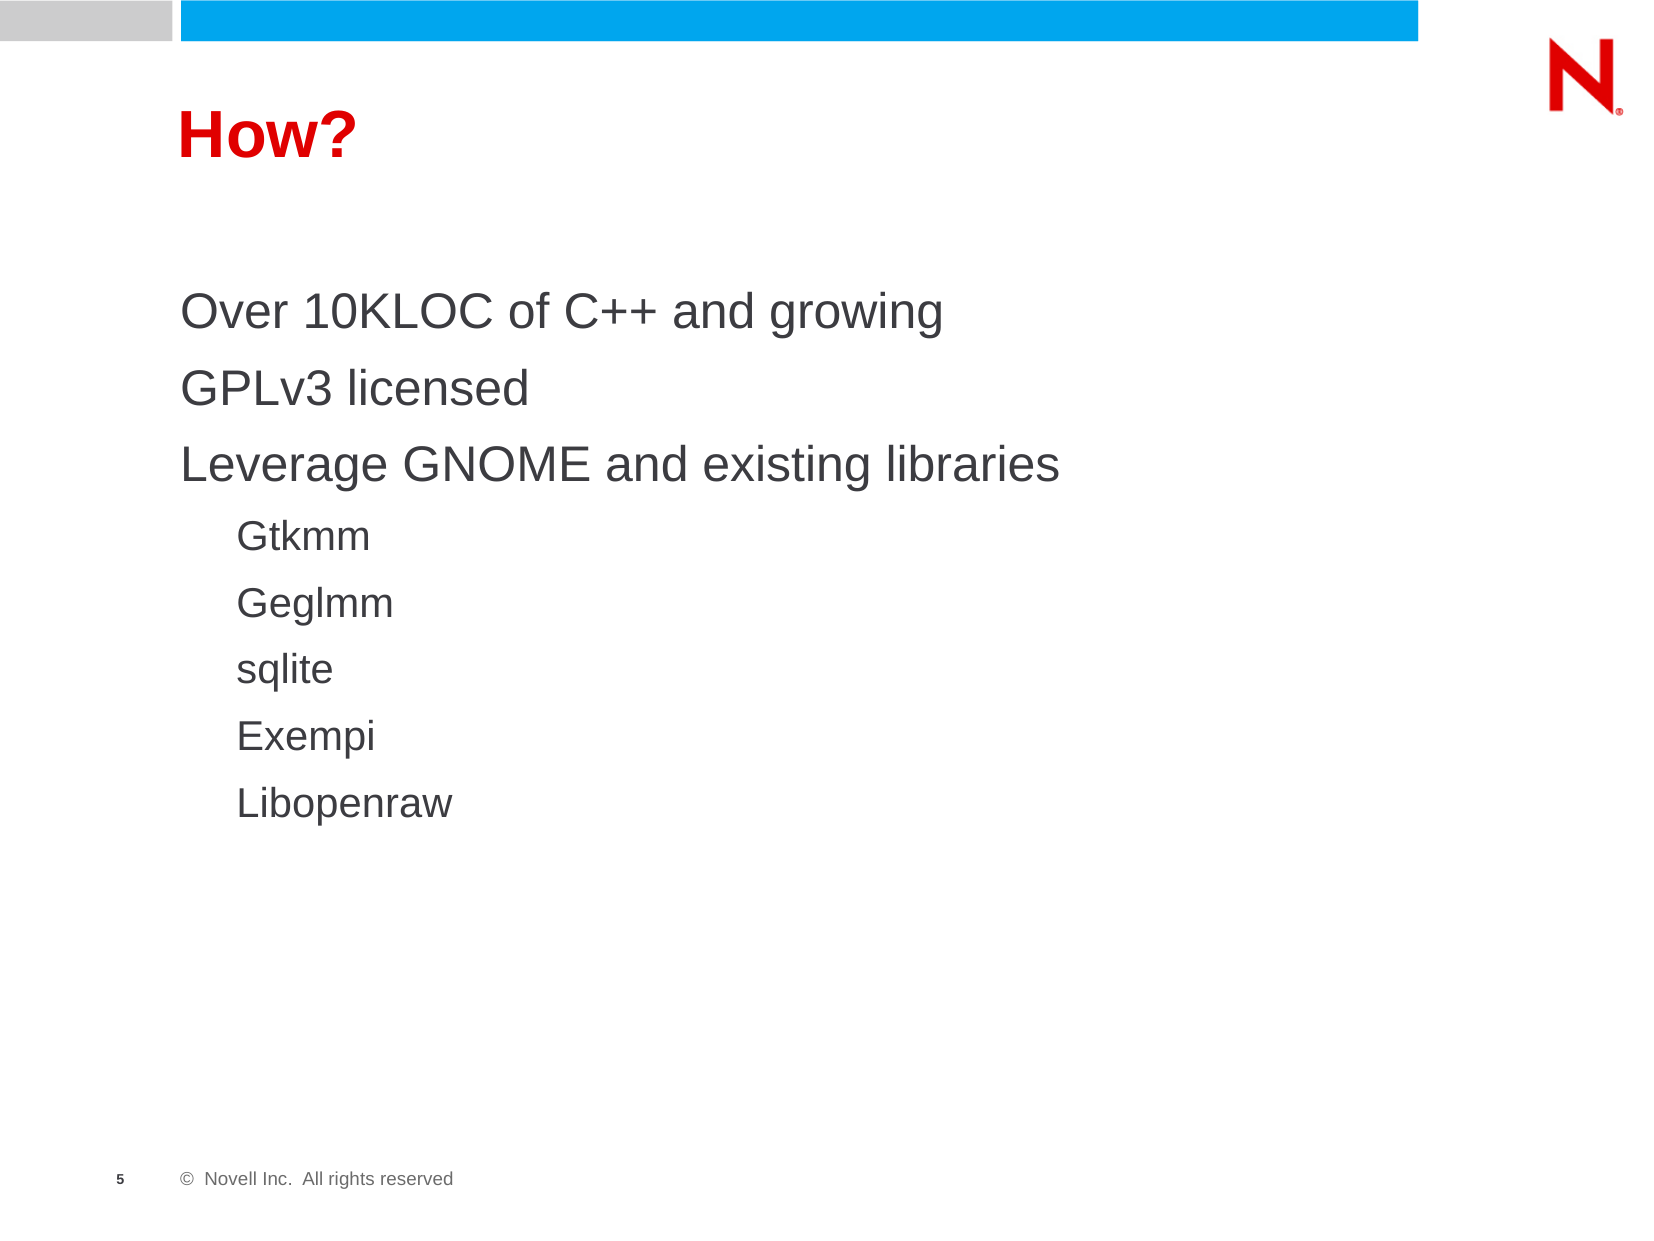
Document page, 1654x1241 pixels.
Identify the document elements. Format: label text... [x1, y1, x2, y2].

title How? [177, 46, 1525, 226]
picture [1547, 35, 1624, 117]
list Over 10KLOC of C++ and growing GPLv3 licensed Leverage GNOME and existing libraries Gtkmm Geglmm sqlite Exempi Libopenraw [180, 280, 1547, 1087]
